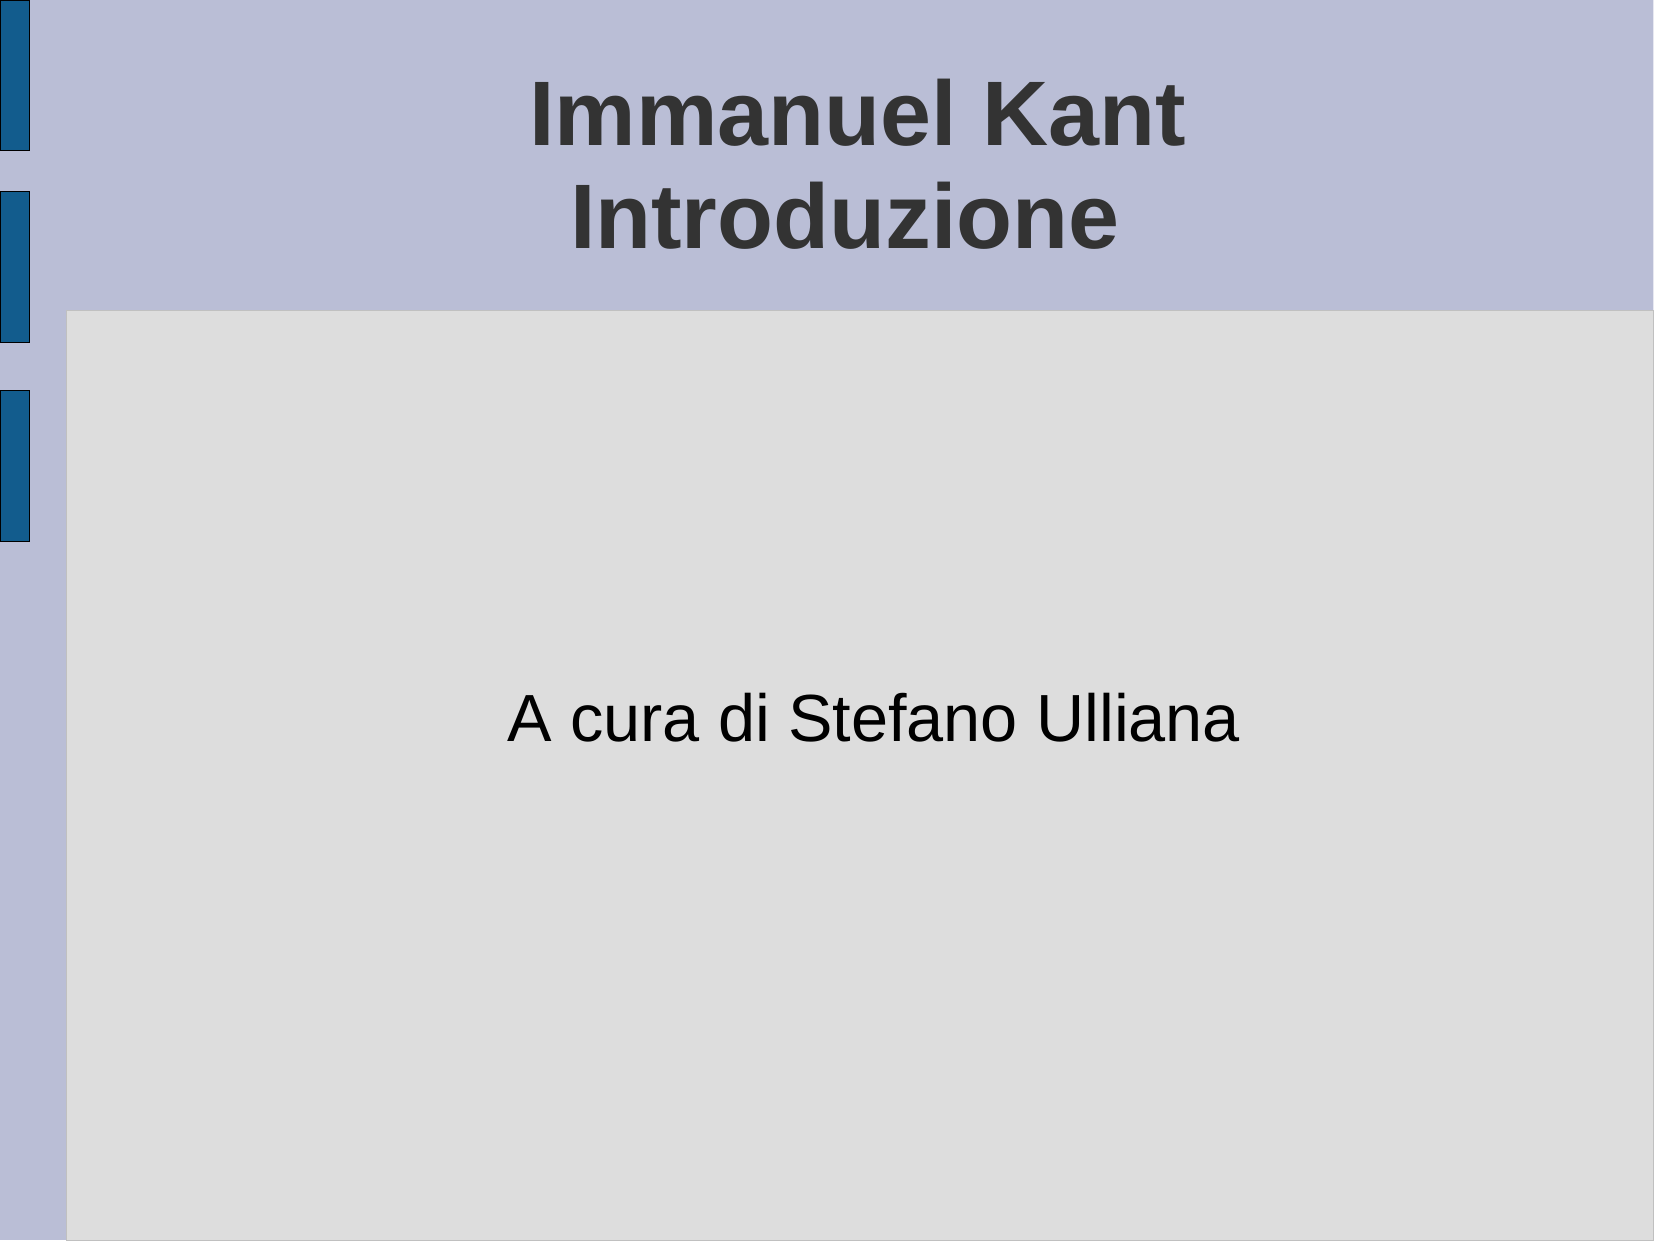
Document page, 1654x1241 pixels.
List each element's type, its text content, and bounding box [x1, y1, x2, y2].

title Immanuel Kant Introduzione [121, 61, 1595, 269]
subtitle A cura di Stefano Ulliana [178, 364, 1570, 1147]
